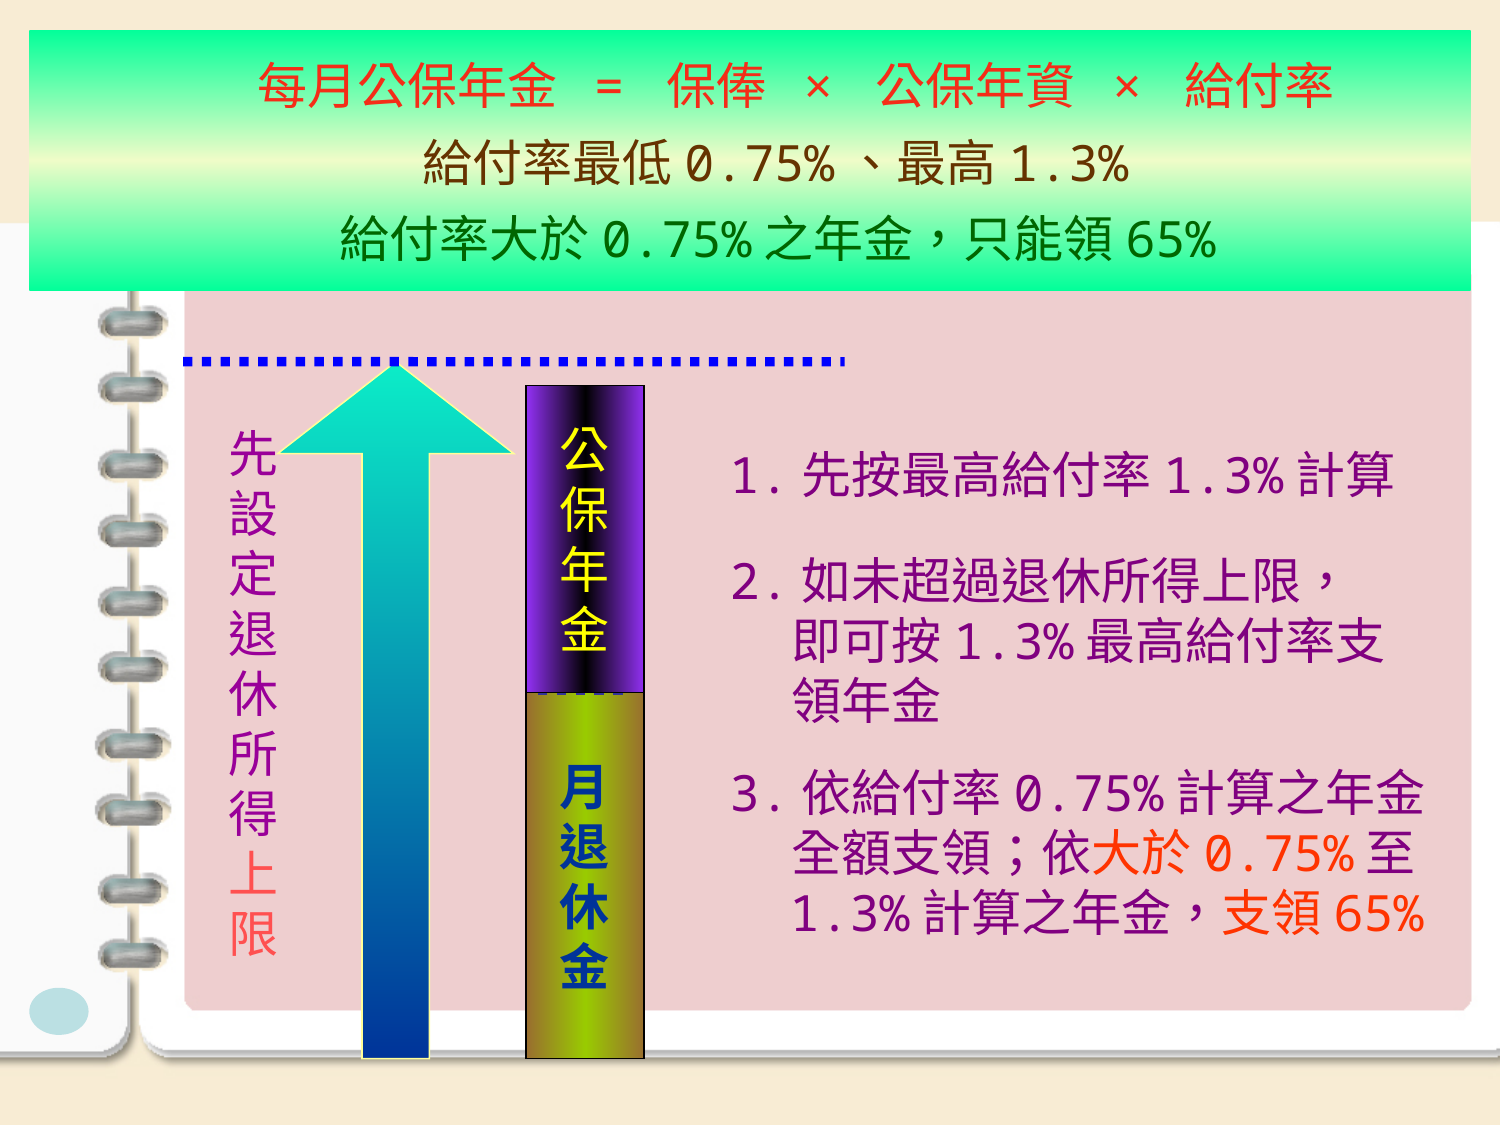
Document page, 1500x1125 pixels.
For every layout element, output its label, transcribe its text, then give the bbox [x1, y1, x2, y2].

text_box [29, 987, 89, 1035]
text_box [29, 31, 1471, 291]
text_box 每月公保年金 = 保俸 × 公保年資 × 給付率 [242, 43, 1282, 126]
text_box 3.依給付率0.75%計算之年金 全額支領；依大於0.75%至 1.3%計算之年金，支領65% [715, 752, 1388, 952]
text_box [313, 428, 514, 1059]
text_box 給付率最低0.75%、最高1.3% [407, 125, 1116, 197]
text_box 給付率大於0.75%之年金，只能領65% [325, 196, 1258, 279]
text_box 先 設 定 退 休 所 得 上 限 [195, 397, 313, 988]
text_box 公 保 年 金 [526, 385, 644, 693]
text_box 2.如未超過退休所得上限， 即可按1.3%最高給付率支 領年金 [715, 539, 1388, 740]
text_box 月 退 休 金 [526, 693, 644, 1059]
text_box 1.先按最高給付率1.3%計算 [714, 433, 1411, 515]
